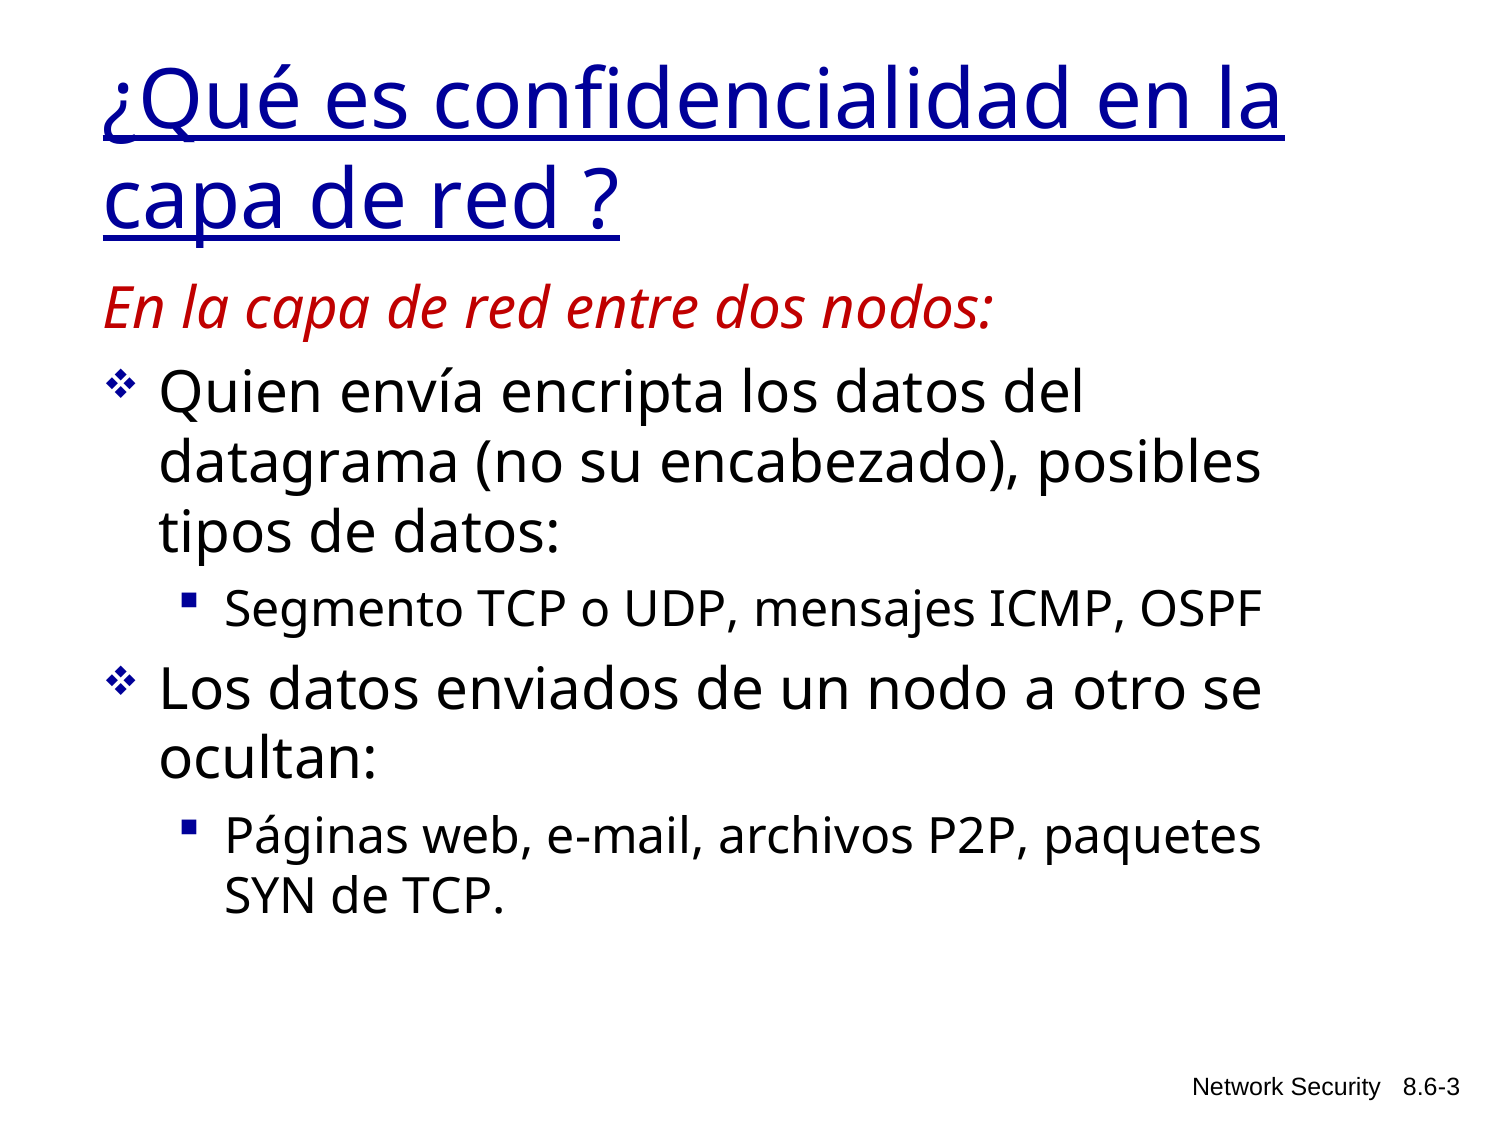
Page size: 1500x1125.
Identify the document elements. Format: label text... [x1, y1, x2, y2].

list En la capa de red entre dos nodos: Quien envía encripta los datos del datagrama (no su encabezado), posibles tipos de datos: Segmento TCP o UDP, mensajes ICMP, OSPF Los datos enviados de un nodo a otro se ocultan: Páginas web, e-mail, archivos P2P, paquetes SYN de TCP. [87, 262, 1363, 1026]
text_box Network Security [762, 1062, 1397, 1114]
title ¿Qué es confidencialidad en la capa de red ? [87, 37, 1363, 225]
